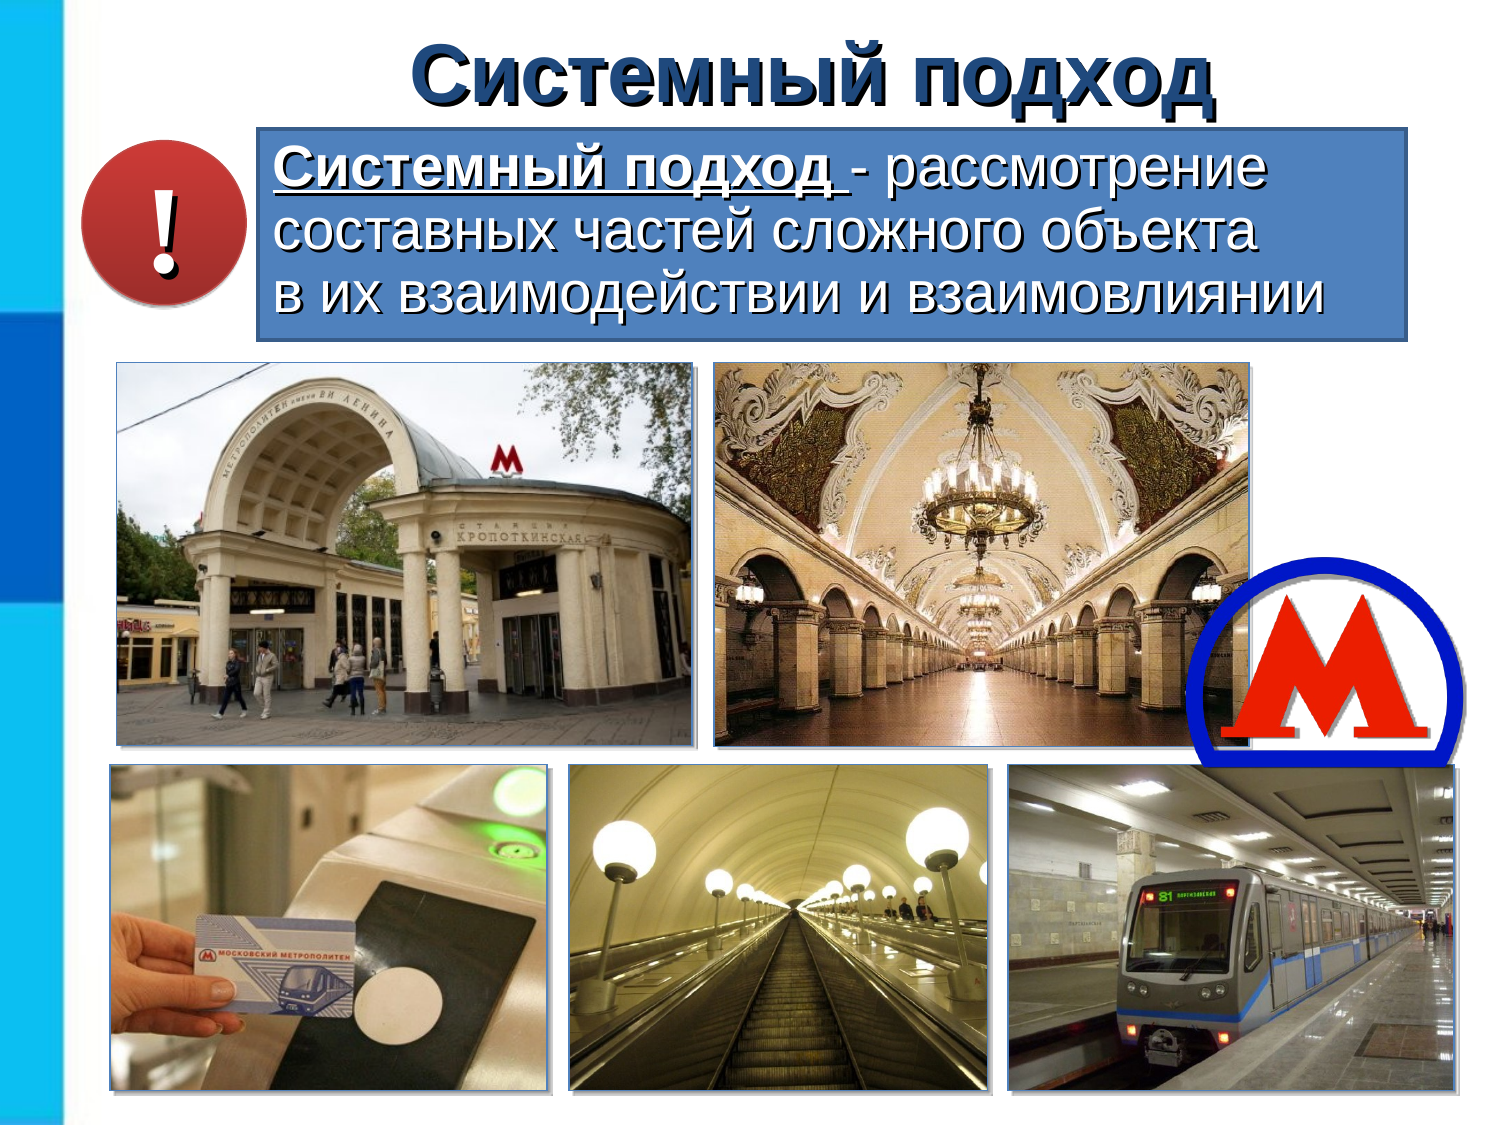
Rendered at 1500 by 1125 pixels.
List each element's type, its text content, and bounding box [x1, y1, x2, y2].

text_box ! [82, 140, 247, 305]
text_box Системный подход [123, 11, 1500, 128]
list Системный подход - рассмотрение составных частей сложного объекта в их взаимодействии и взаимовлиянии [257, 128, 1407, 340]
picture [0, 0, 1500, 1125]
